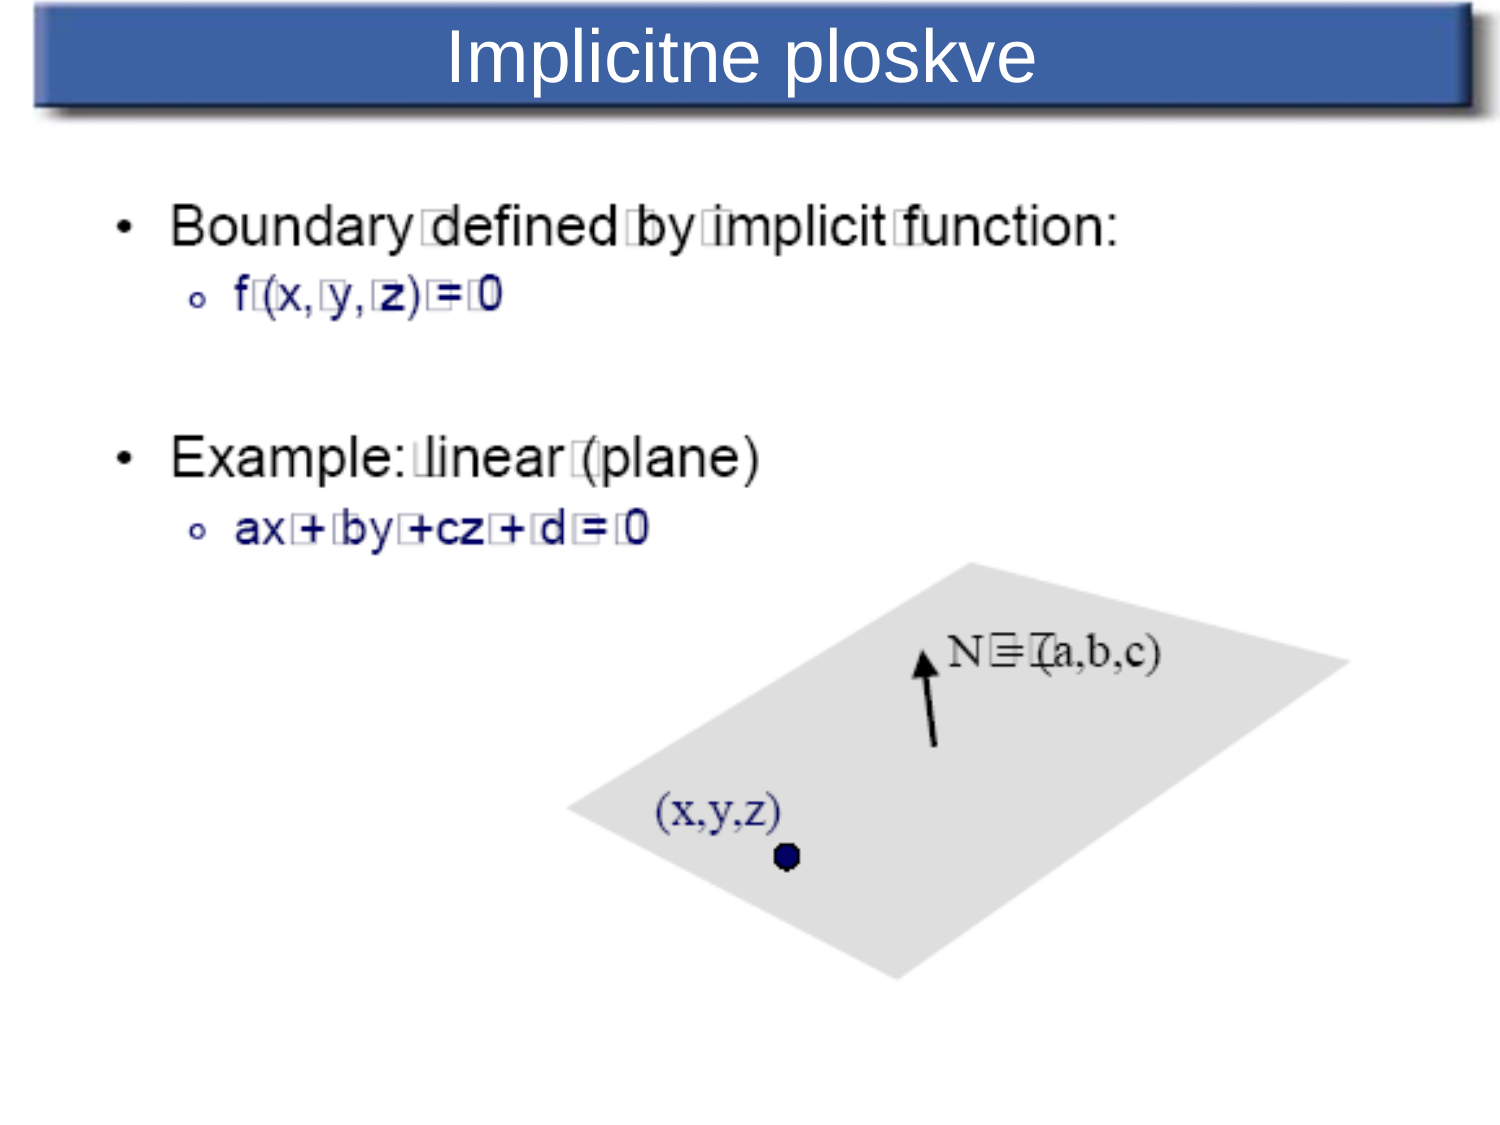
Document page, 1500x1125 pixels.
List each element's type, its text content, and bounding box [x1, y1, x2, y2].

picture [32, 0, 1500, 127]
text_box Implicitne ploskve [430, 0, 1053, 106]
picture [100, 184, 1400, 987]
